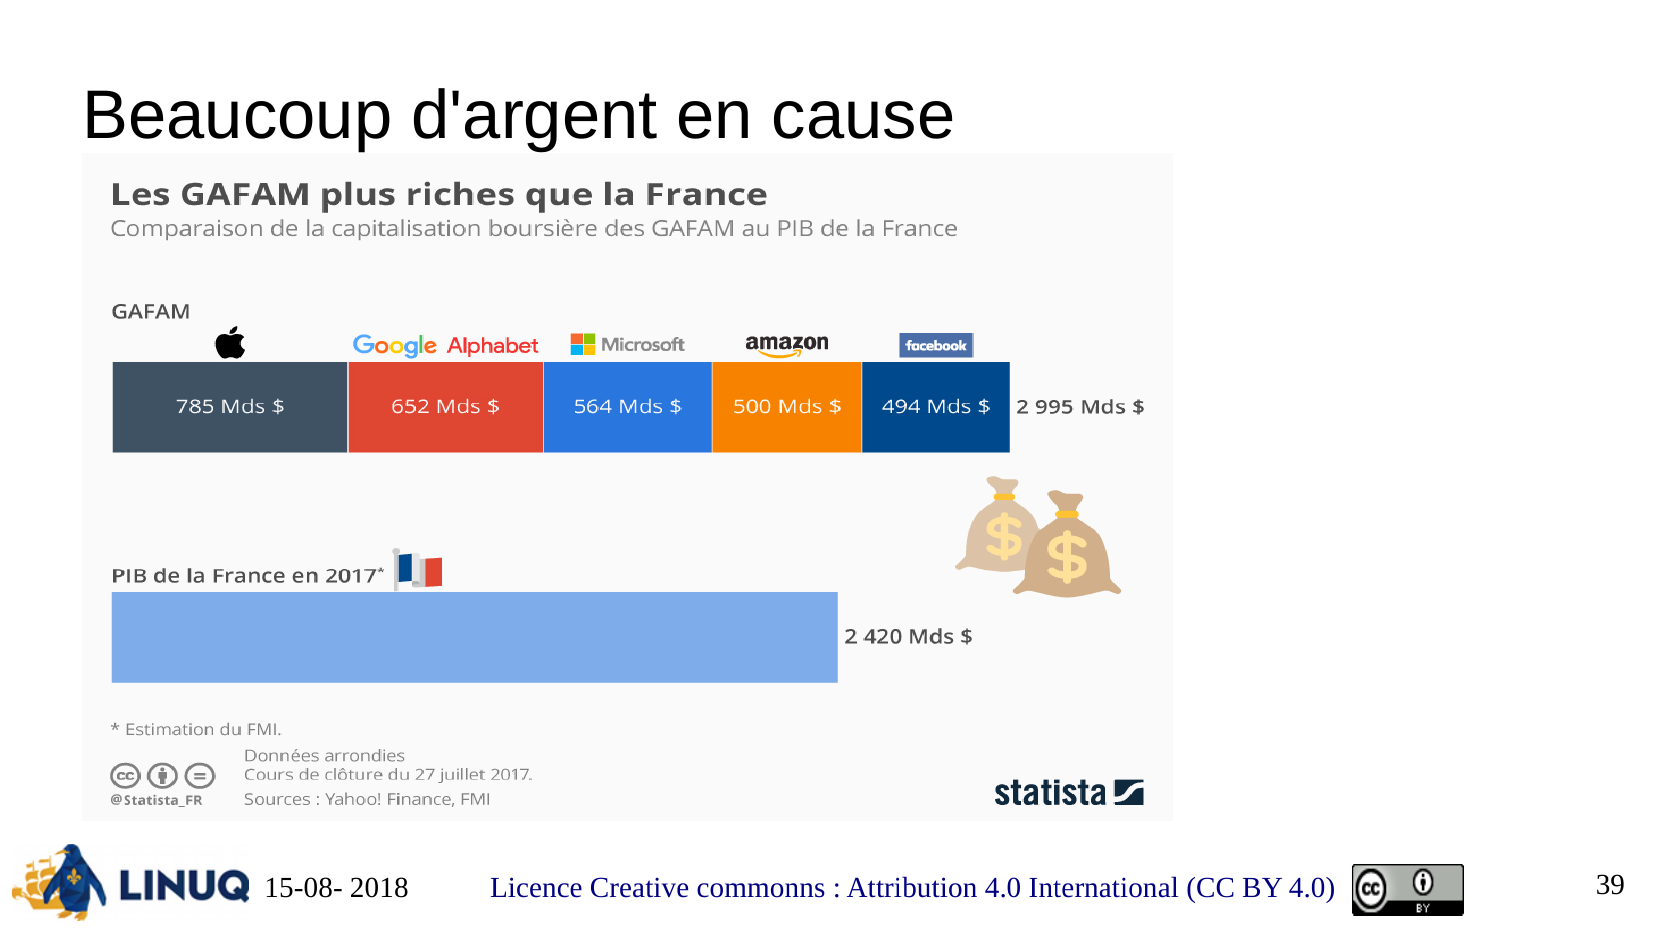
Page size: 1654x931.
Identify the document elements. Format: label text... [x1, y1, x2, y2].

picture [11, 844, 249, 921]
picture [1352, 864, 1464, 916]
picture [82, 153, 1173, 821]
title Beaucoup d'argent en cause [82, 37, 1571, 193]
